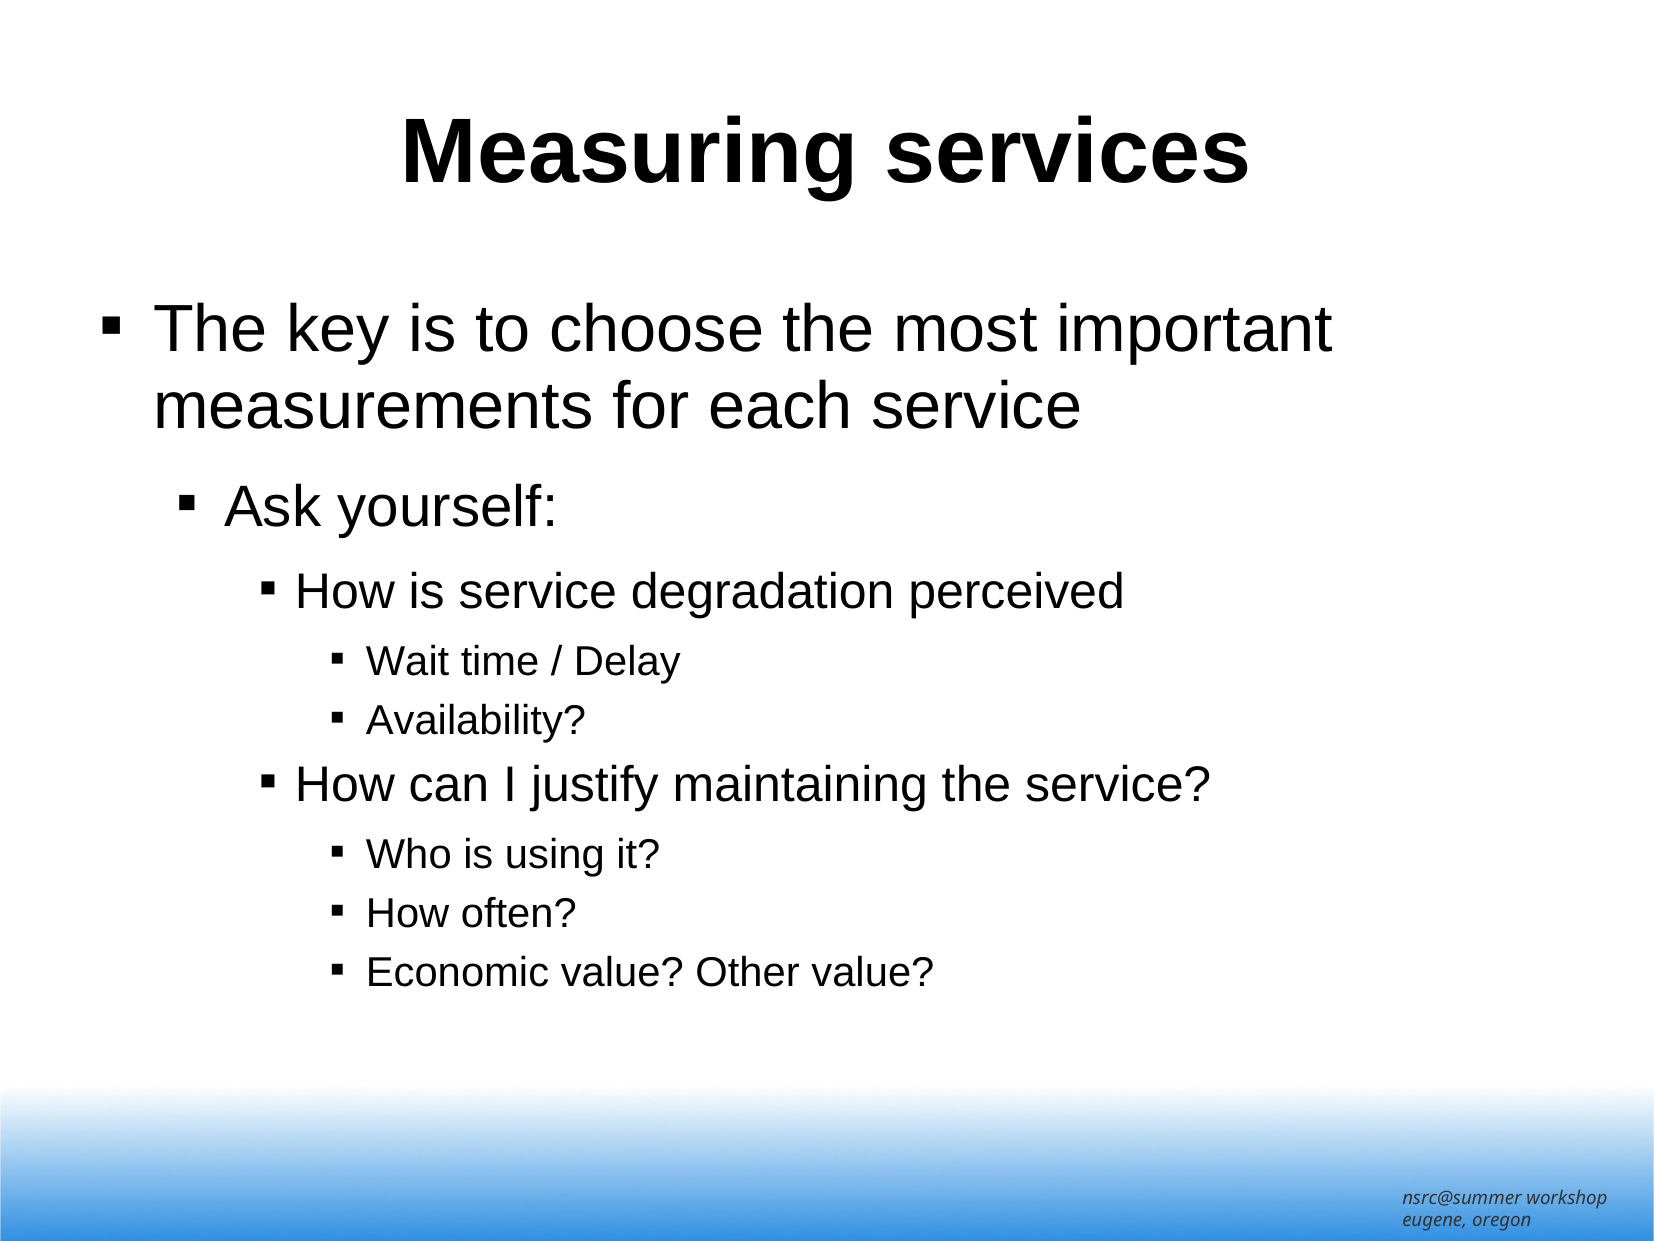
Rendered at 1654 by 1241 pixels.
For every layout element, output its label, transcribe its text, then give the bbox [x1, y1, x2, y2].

picture [0, 1083, 1654, 1241]
title Measuring services [82, 56, 1571, 249]
list The key is to choose the most important measurements for each service Ask yourself: How is service degradation perceived Wait time / Delay Availability? How can I justify maintaining the service? Who is using it? How often? Economic value? Other value? [82, 290, 1571, 1094]
